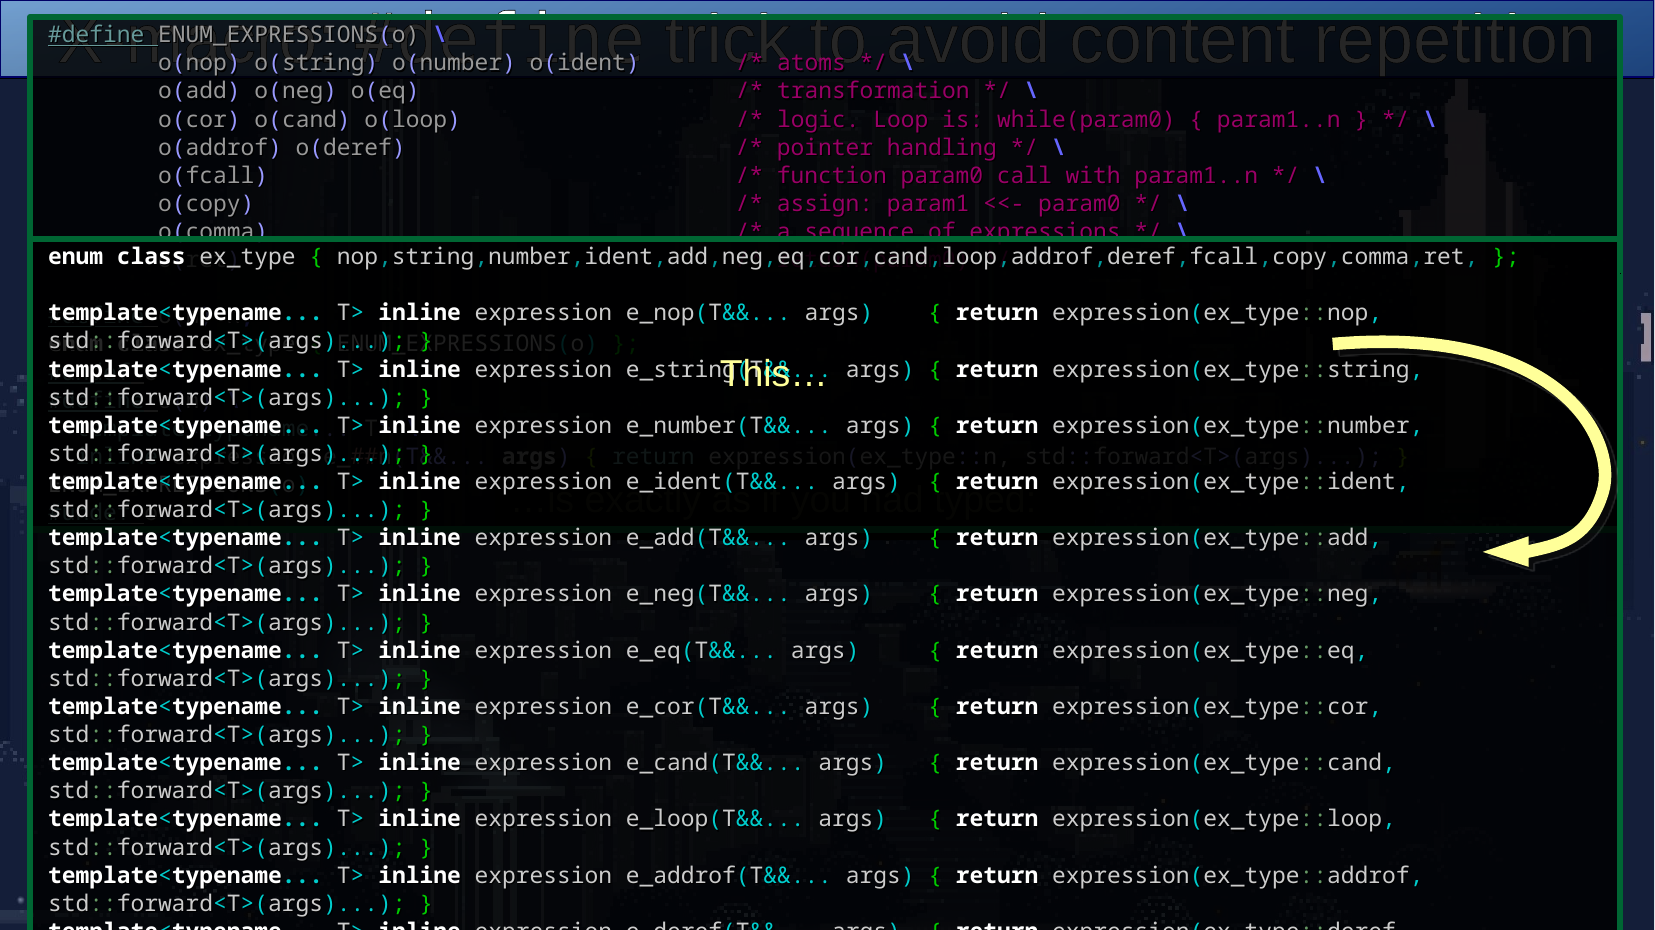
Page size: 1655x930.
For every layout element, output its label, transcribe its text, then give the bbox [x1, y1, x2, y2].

title X-macro: #define trick to avoid content repetition [0, 0, 1655, 78]
picture [1623, 79, 1655, 930]
text_box enum class ex_type { nop,string,number,ident,add,neg,eq,cor,cand,loop,addrof,deref,fcall,copy,comma,ret, }; template<typename... T> inline expression e_nop(T&&... args) { return expression(ex_type::nop, std::forward<T>(args)...); } template<typename... T> inline expression e_string(T&&... args) { return expression(ex_type::string, std::forward<T>(args)...); } template<typename... T> inline expression e_number(T&&... args) { return expression(ex_type::number, std::forward<T>(args)...); } template<typename... T> inline expression e_ident(T&&... args) { return expression(ex_type::ident, std::forward<T>(args)...); } template<typename... T> inline expression e_add(T&&... args) { return expression(ex_type::add, std::forward<T>(args)...); } template<typename... T> inline expression e_neg(T&&... args) { return expression(ex_type::neg, std::forward<T>(args)...); } template<typename... T> inline expression e_eq(T&&... args) { return expression(ex_type::eq, std::forward<T>(args)...); } template<typename... T> inline expression e_cor(T&&... args) { return expression(ex_type::cor, std::forward<T>(args)...); } template<typename... T> inline expression e_cand(T&&... args) { return expression(ex_type::cand, std::forward<T>(args)...); } template<typename... T> inline expression e_loop(T&&... args) { return expression(ex_type::loop, std::forward<T>(args)...); } template<typename... T> inline expression e_addrof(T&&... args) { return expression(ex_type::addrof, std::forward<T>(args)...); } template<typename... T> inline expression e_deref(T&&... args) { return expression(ex_type::deref, std::forward<T>(args)...); } template<typename... T> inline expression e_fcall(T&&... args) { return expression(ex_type::fcall, std::forward<T>(args)...); } template<typename... T> inline expression e_copy(T&&... args) { return expression(ex_type::copy, std::forward<T>(args)...); } template<typename... T> inline expression e_comma(T&&... args) { return expression(ex_type::comma, std::forward<T>(args)...); } template<typename... T> inline expression e_ret(T&&... args) { return expression(ex_type::ret, std::forward<T>(args)...); } [30, 525, 1621, 916]
text_box #define ENUM_EXPRESSIONS(o) \ o(nop) o(string) o(number) o(ident) /* atoms */ \ o(add) o(neg) o(eq) /* transformation */ \ o(cor) o(cand) o(loop) /* logic. Loop is: while(param0) { param1..n } */ \ o(addrof) o(deref) /* pointer handling */ \ o(fcall) /* function param0 call with param1..n */ \ o(copy) /* assign: param1 <<- param0 */ \ o(comma) /* a sequence of expressions */ \ o(ret) /* return(param0) */ #define o(n) n, enum class ex_type { ENUM_EXPRESSIONS(o) }; #undef o #define o(n) \ template<typename... T> \ inline expression e_##n(T&&... args) { return expression(ex_type::n, std::forward<T>(args)...); } ENUM_EXPRESSIONS(o) #undef o [30, 80, 1621, 236]
picture [0, 79, 27, 930]
text_box This… [705, 345, 843, 396]
